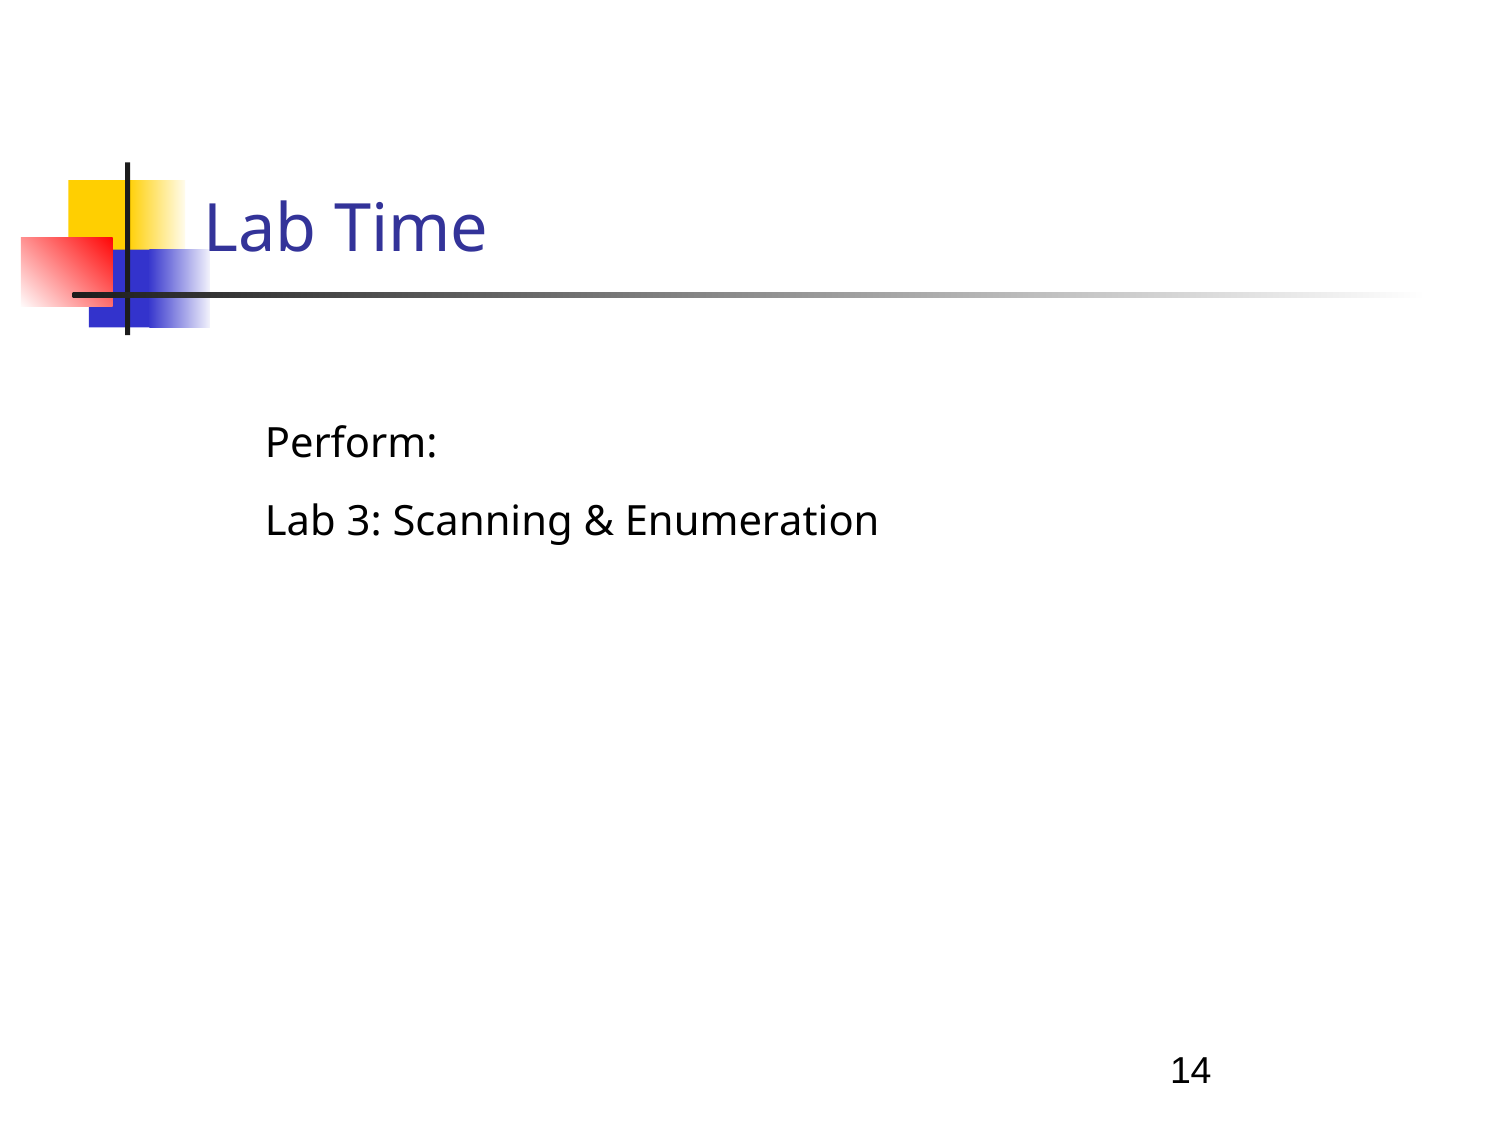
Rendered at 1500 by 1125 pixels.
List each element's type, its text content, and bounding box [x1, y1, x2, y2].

list Perform: Lab 3: Scanning & Enumeration [193, 331, 1469, 1007]
title Lab Time [188, 35, 1468, 276]
